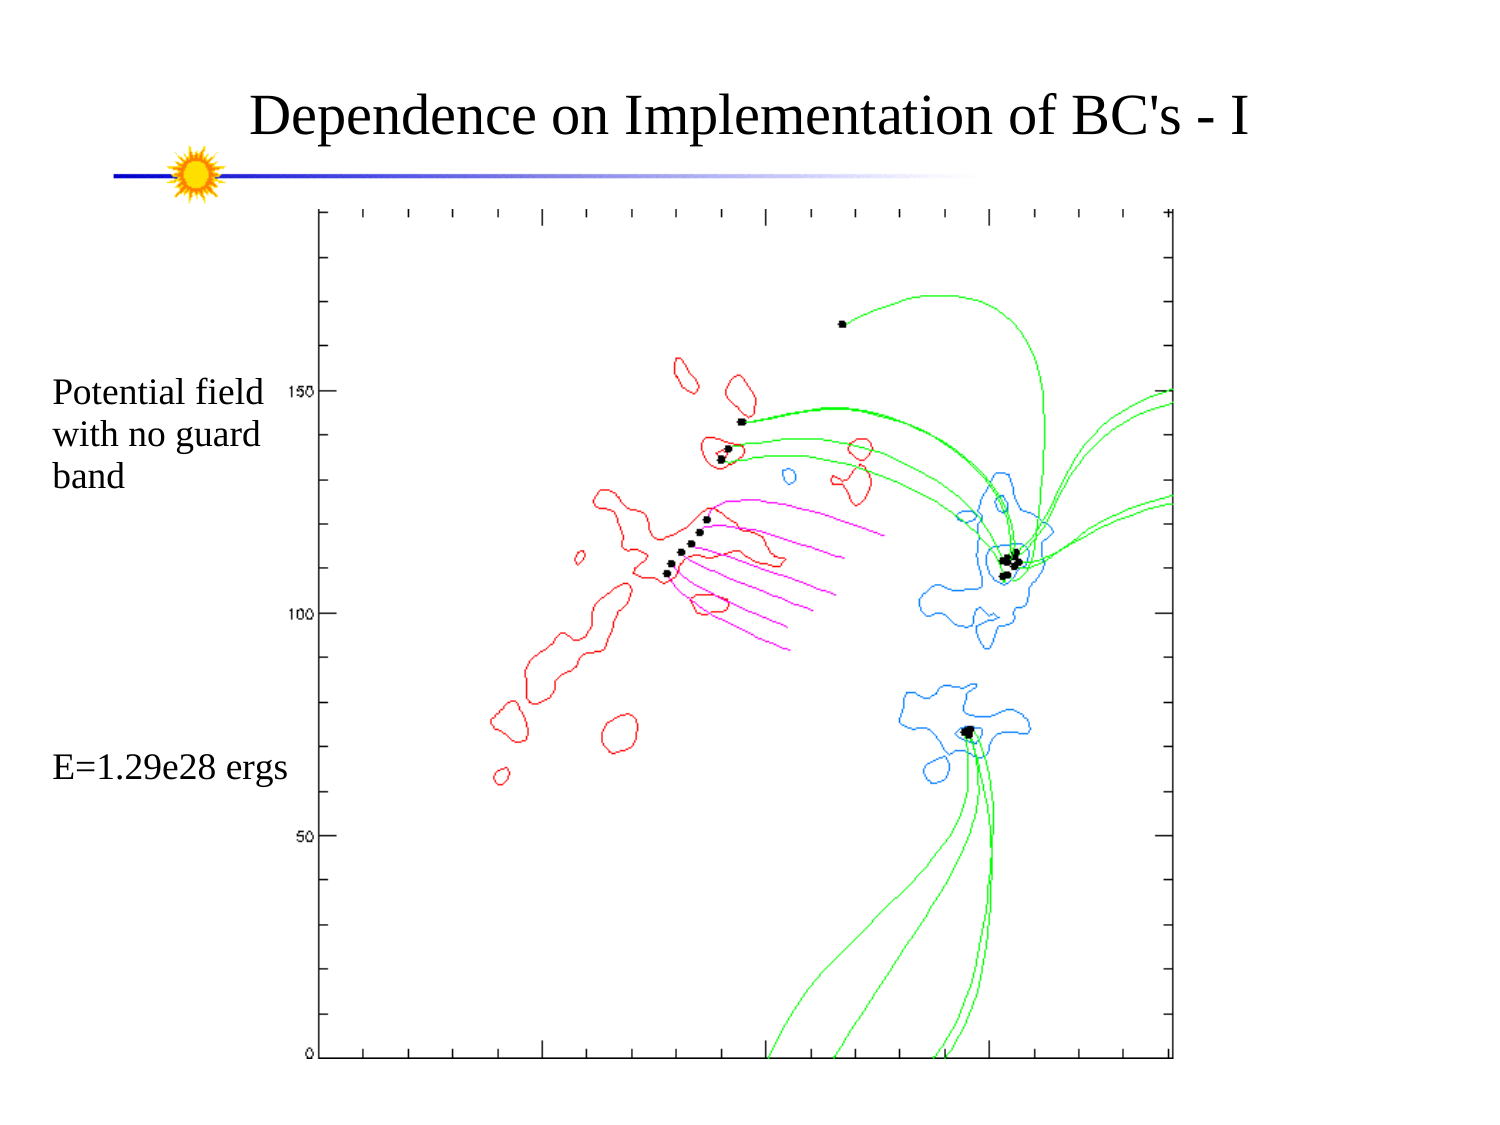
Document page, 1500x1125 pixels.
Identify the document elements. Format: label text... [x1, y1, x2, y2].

text_box E=1.29e28 ergs [37, 738, 298, 795]
picture [112, 172, 1178, 1059]
title Dependence on Implementation of BC's - I [112, 58, 1388, 172]
text_box Potential field with no guard band [37, 364, 281, 504]
